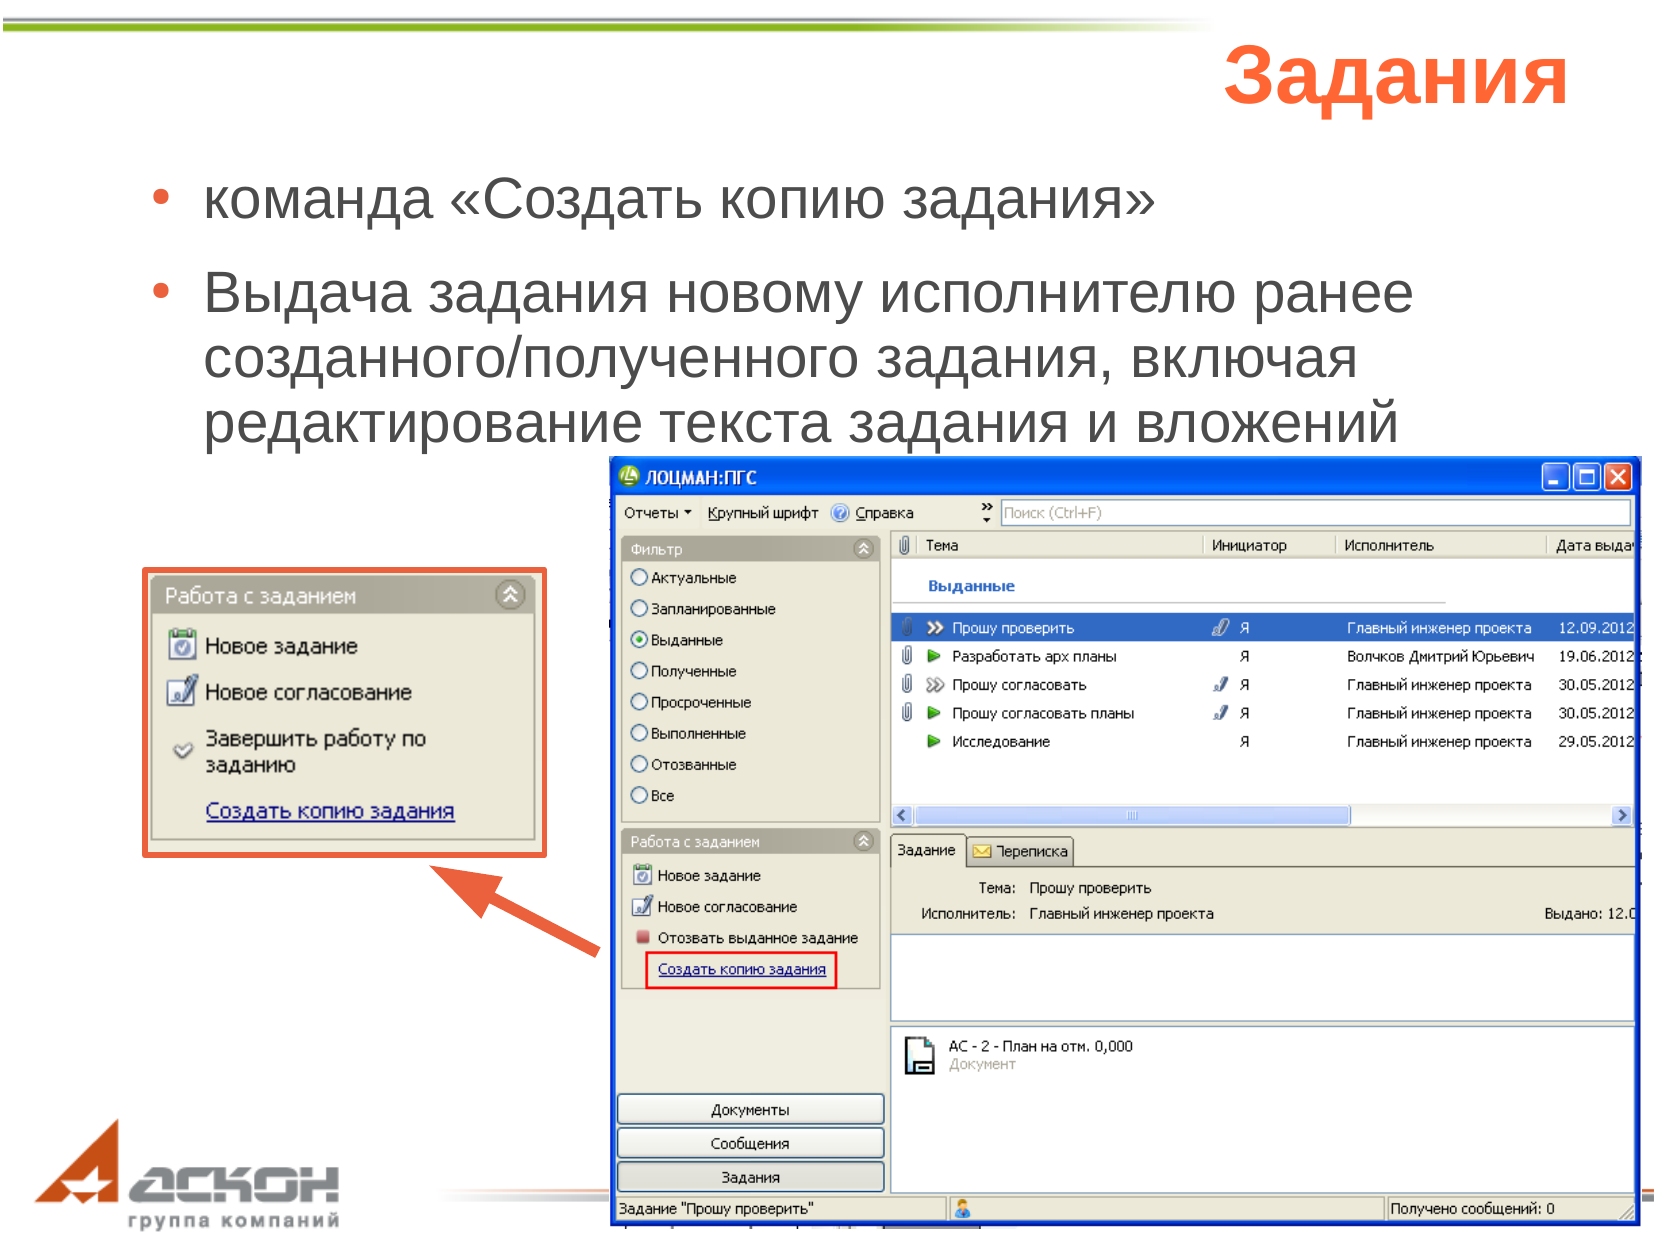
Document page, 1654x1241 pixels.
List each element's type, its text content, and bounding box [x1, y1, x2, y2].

list команда «Создать копию задания» Выдача задания новому исполнителю ранее созданного/полученного задания, включая редактирование текста задания и вложений [132, 165, 1622, 984]
picture [3, 0, 1654, 1241]
title Задания [82, 25, 1571, 125]
